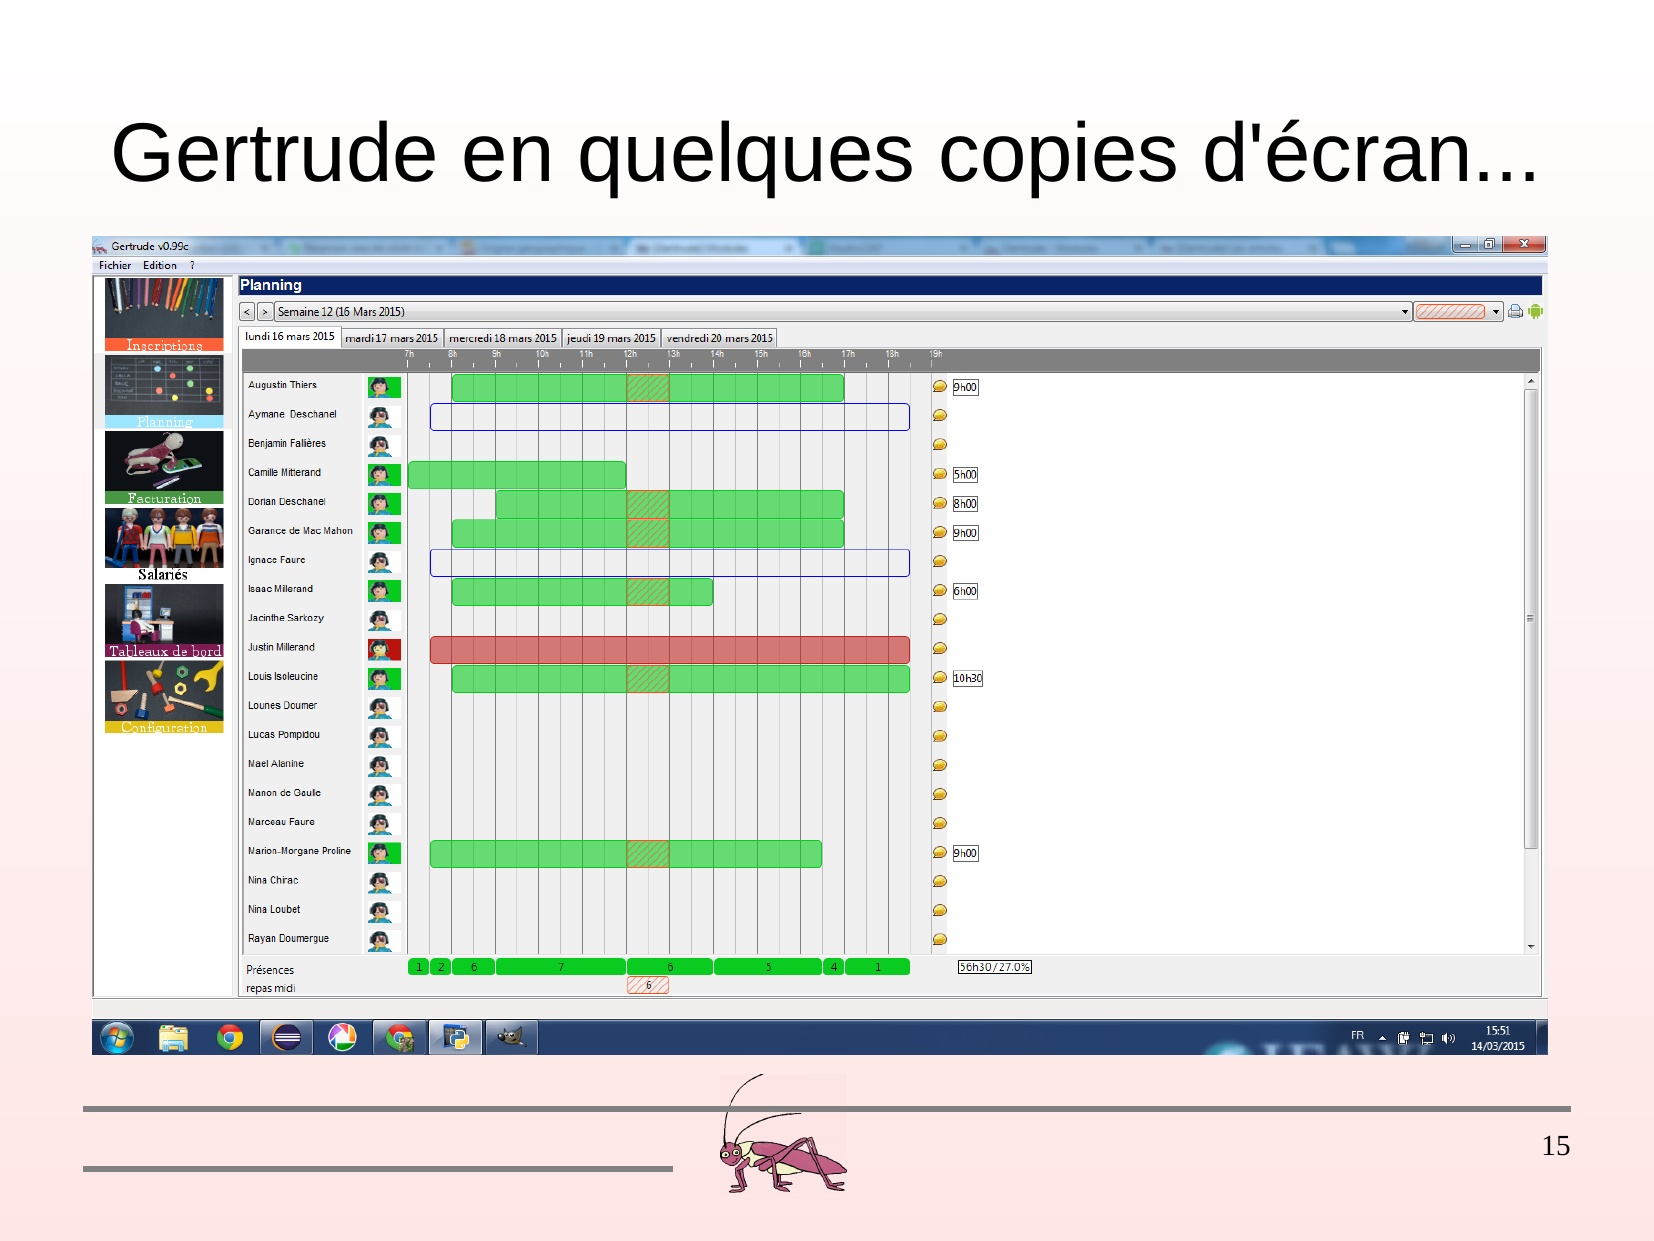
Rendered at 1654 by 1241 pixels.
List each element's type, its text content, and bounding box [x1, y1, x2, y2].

title Gertrude en quelques copies d'écran... [82, 49, 1571, 257]
picture [720, 1112, 847, 1193]
picture [92, 236, 1548, 1055]
picture [720, 1074, 847, 1106]
